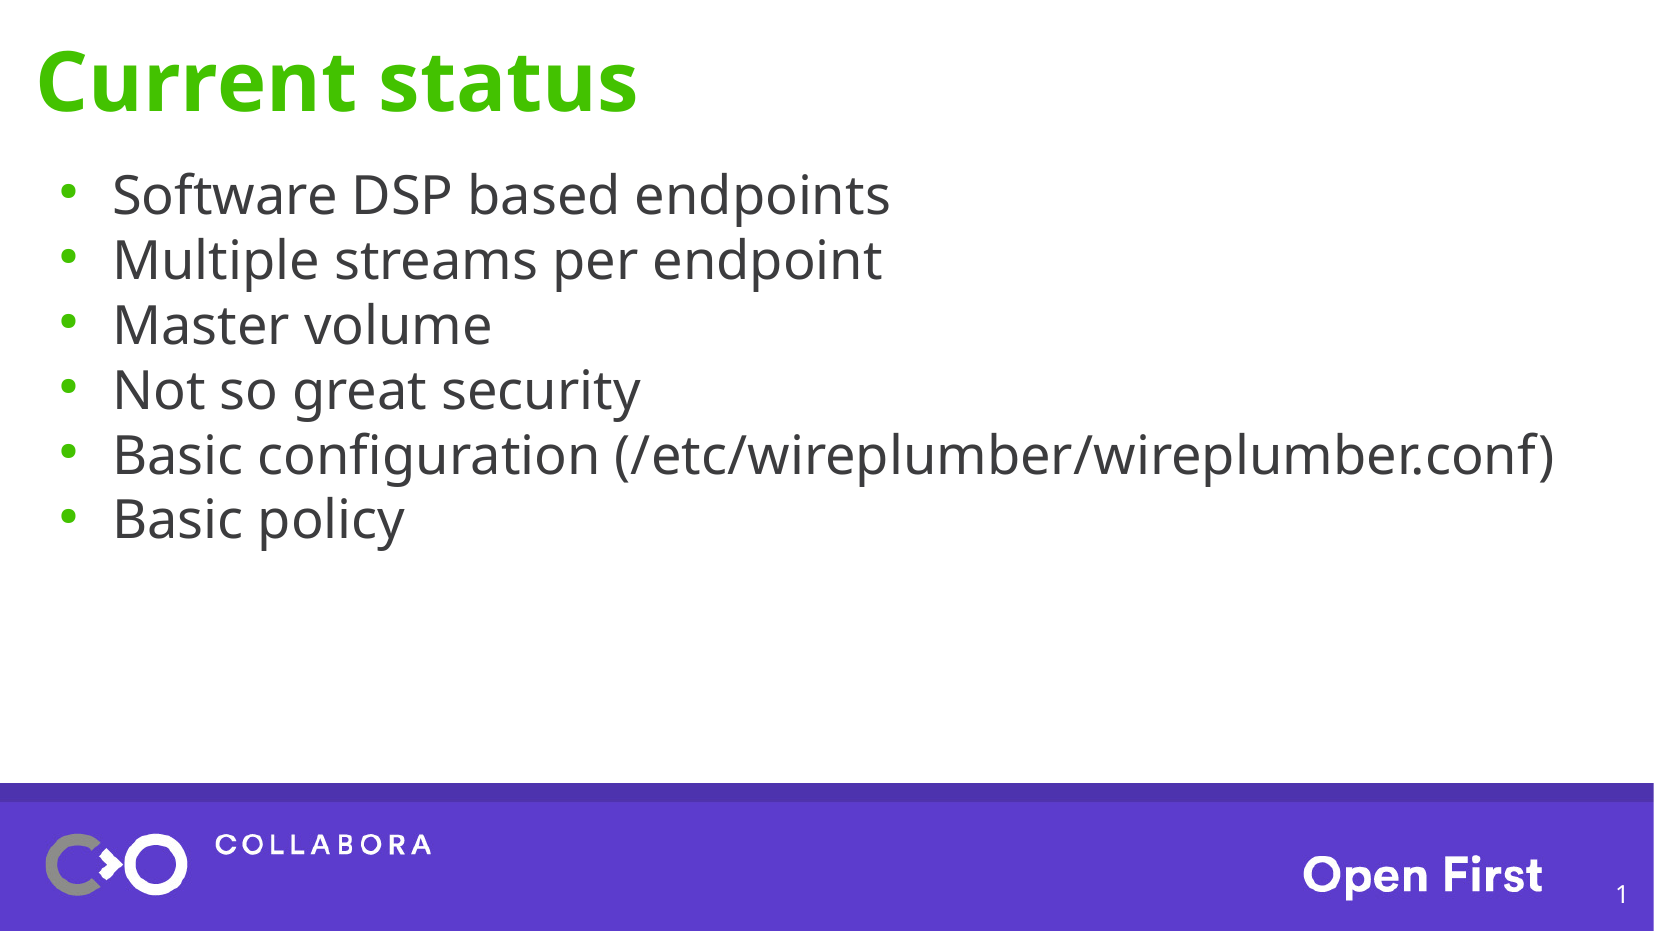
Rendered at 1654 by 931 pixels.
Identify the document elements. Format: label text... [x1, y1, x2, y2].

picture [0, 0, 1654, 931]
list Software DSP based endpoints Multiple streams per endpoint Master volume Not so great security Basic configuration (/etc/wireplumber/wireplumber.conf) Basic policy [41, 160, 1614, 804]
title Current status [35, 28, 1609, 192]
